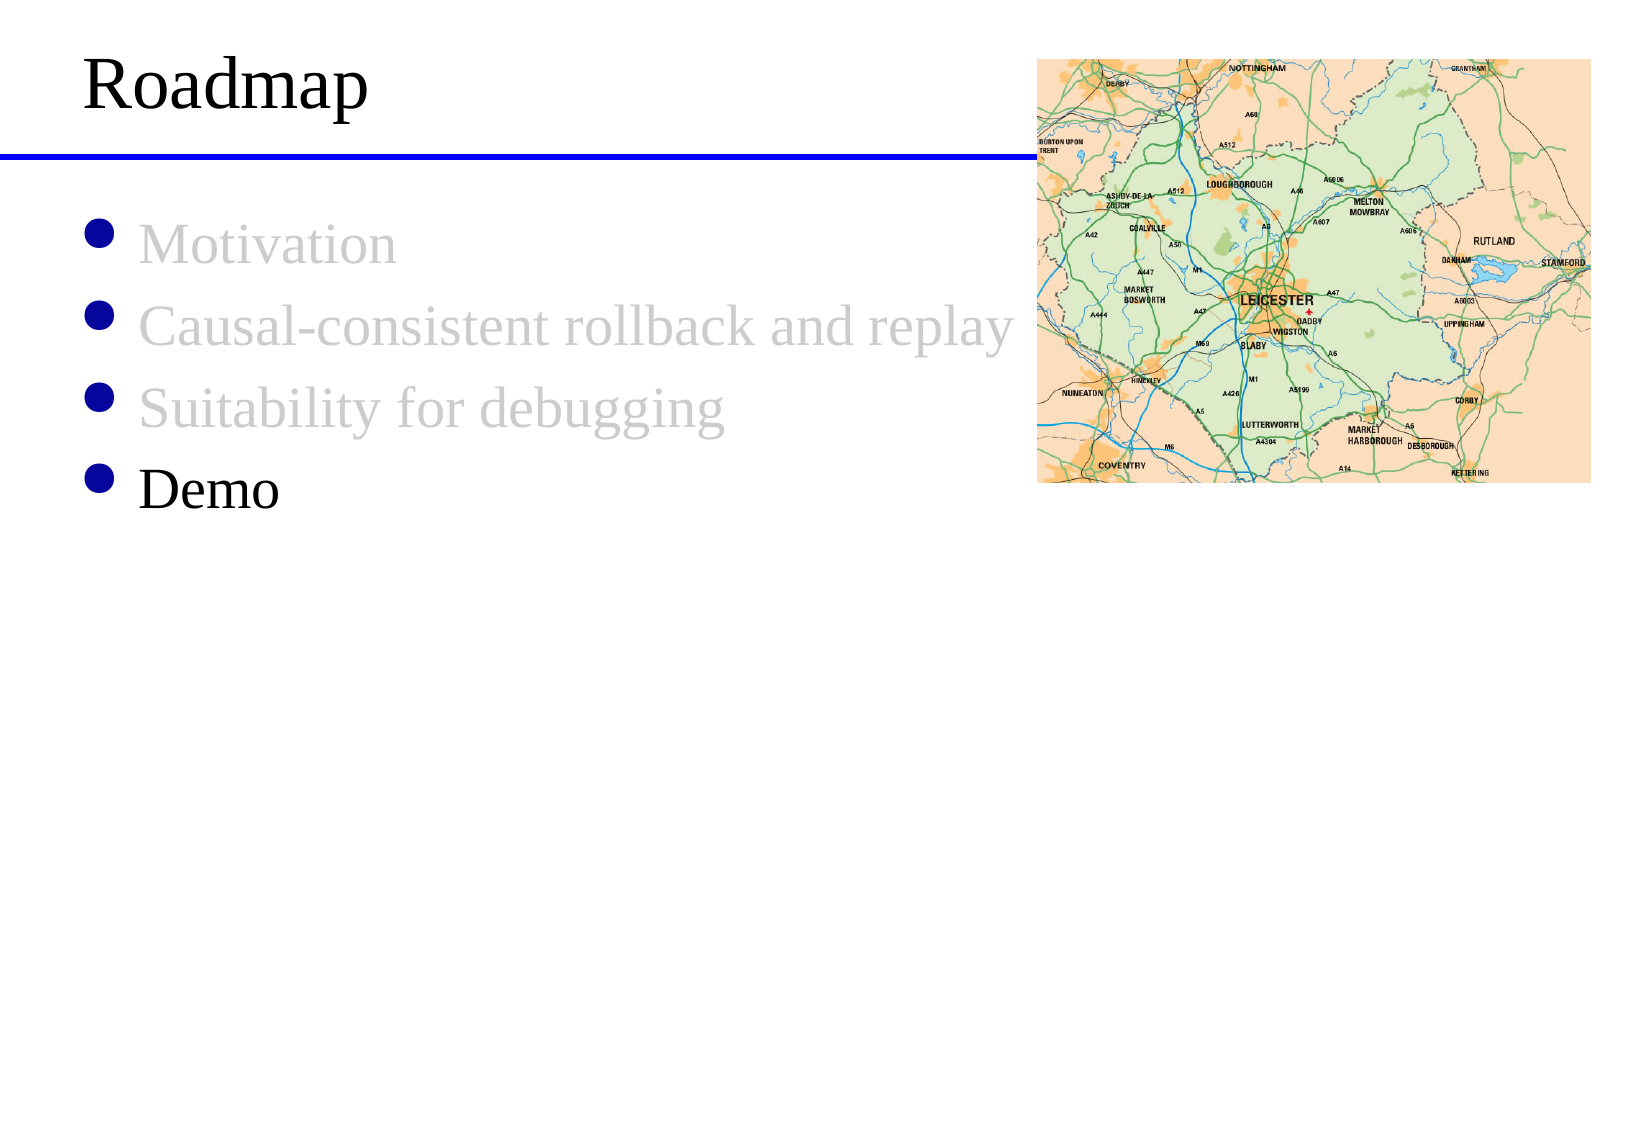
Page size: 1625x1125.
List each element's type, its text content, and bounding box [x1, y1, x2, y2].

list Motivation Causal-consistent rollback and replay Suitability for debugging Demo [67, 198, 1478, 1061]
title Roadmap [67, 27, 1544, 131]
picture [1037, 59, 1591, 483]
